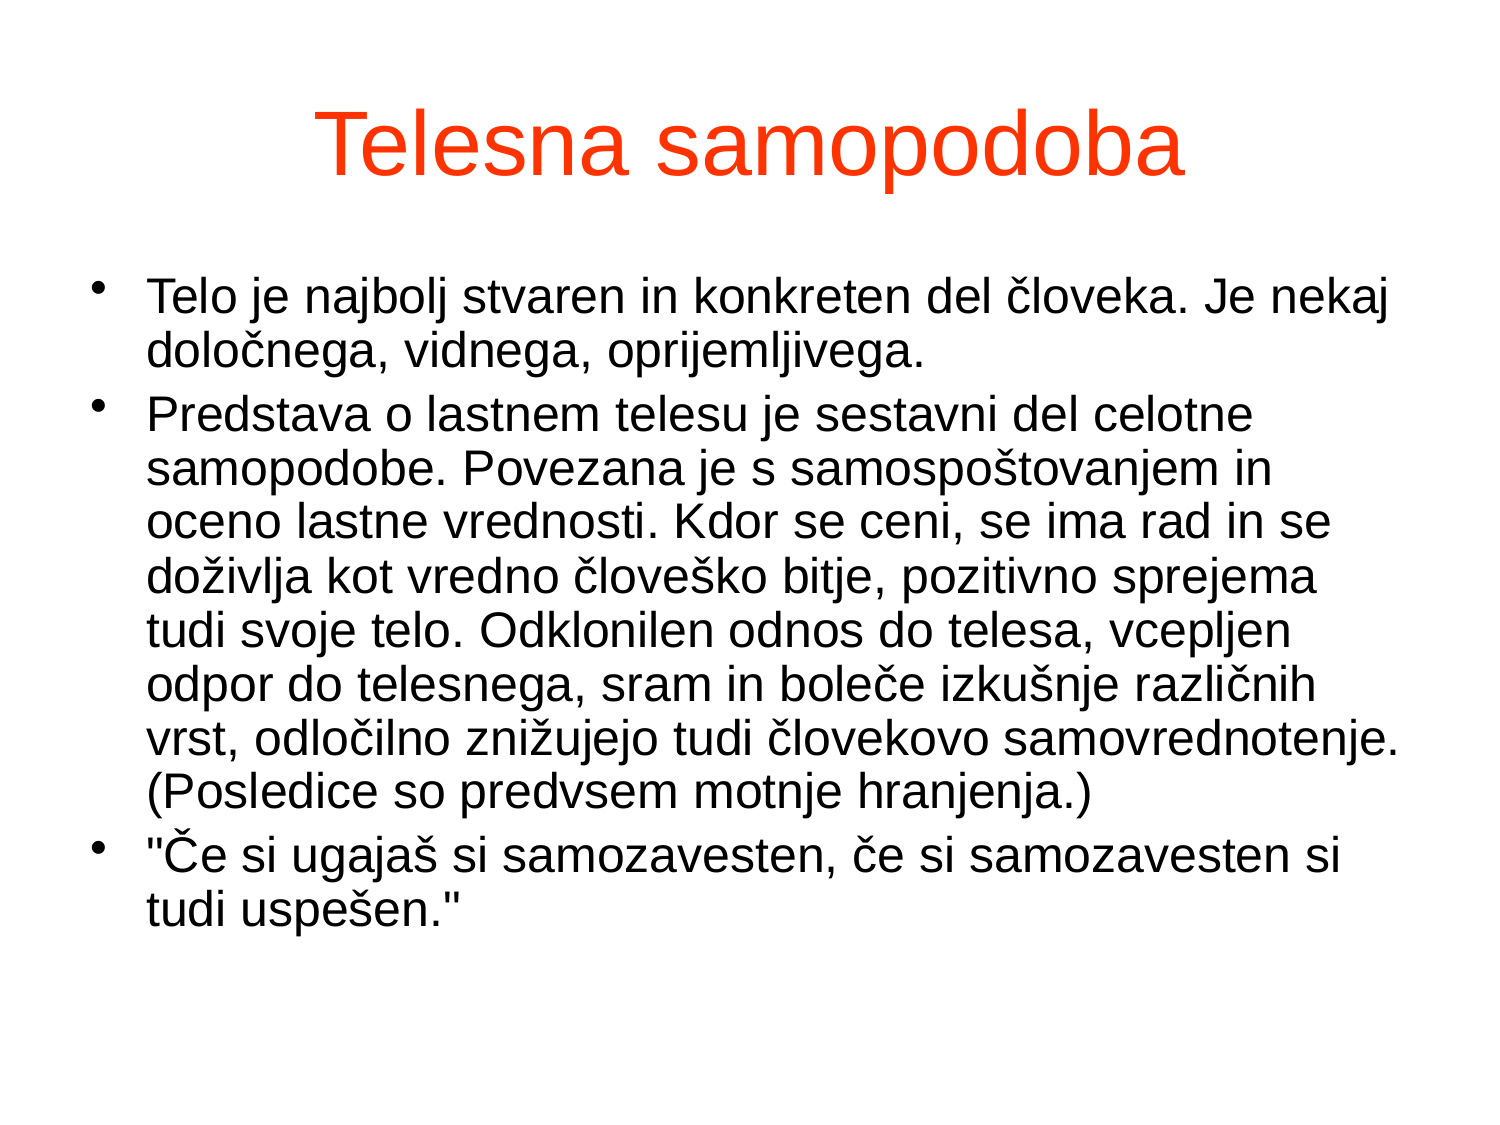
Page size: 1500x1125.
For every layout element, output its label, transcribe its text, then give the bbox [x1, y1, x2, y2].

title Telesna samopodoba [75, 45, 1425, 233]
list Telo je najbolj stvaren in konkreten del človeka. Je nekaj določnega, vidnega, oprijemljivega. Predstava o lastnem telesu je sestavni del celotne samopodobe. Povezana je s samospoštovanjem in oceno lastne vrednosti. Kdor se ceni, se ima rad in se doživlja kot vredno človeško bitje, pozitivno sprejema tudi svoje telo. Odklonilen odnos do telesa, vcepljen odpor do telesnega, sram in boleče izkušnje različnih vrst, odločilno znižujejo tudi človekovo samovrednotenje. (Posledice so predvsem motnje hranjenja.) "Če si ugajaš si samozavesten, če si samozavesten si tudi uspešen." [75, 262, 1425, 1005]
